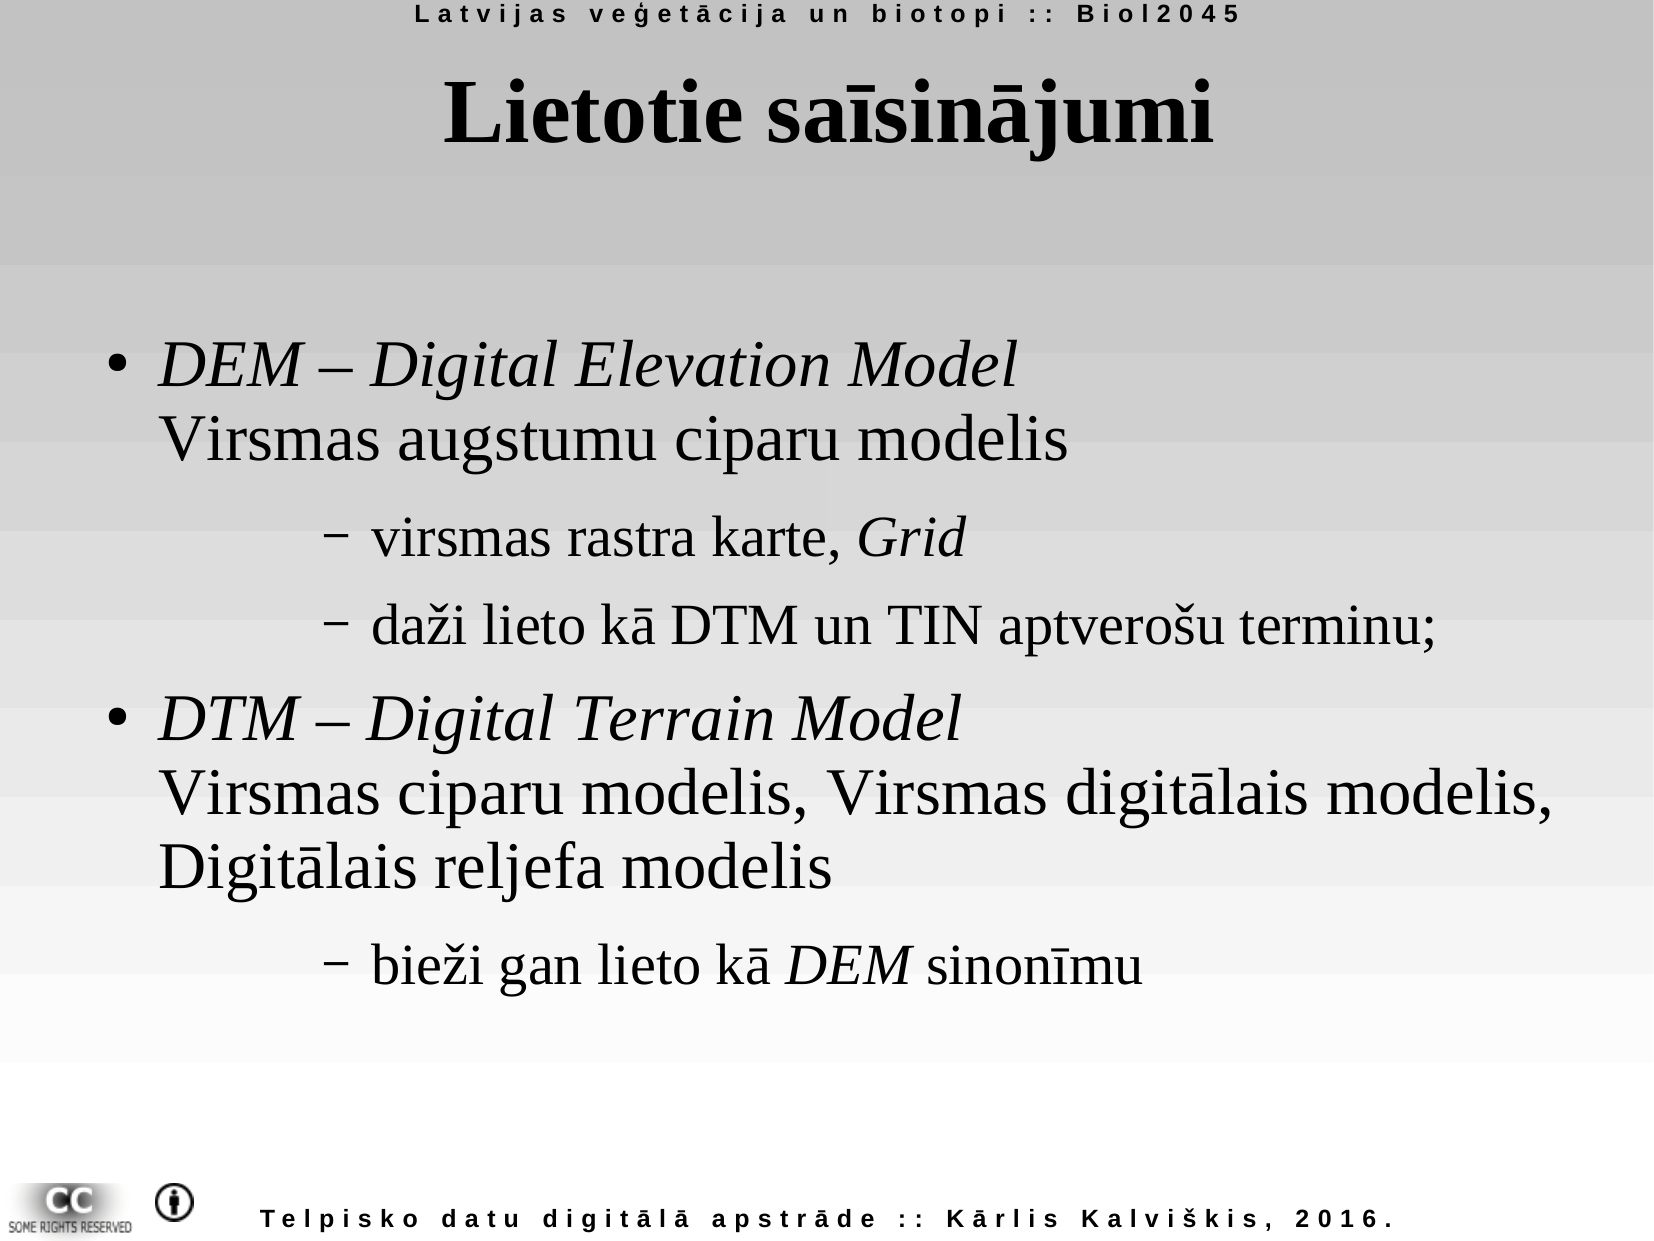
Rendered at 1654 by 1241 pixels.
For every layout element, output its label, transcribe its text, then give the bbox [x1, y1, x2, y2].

list DEM – Digital Elevation Model Virsmas augstumu ciparu modelis virsmas rastra karte, Grid daži lieto kā DTM un TIN aptverošu terminu; DTM – Digital Terrain Model Virsmas ciparu modelis, Virsmas digitālais modelis, Digitālais reljefa modelis bieži gan lieto kā DEM sinonīmu [87, 327, 1602, 1172]
title Lietotie saīsinājumi [34, 61, 1626, 296]
picture [0, 0, 1654, 1241]
